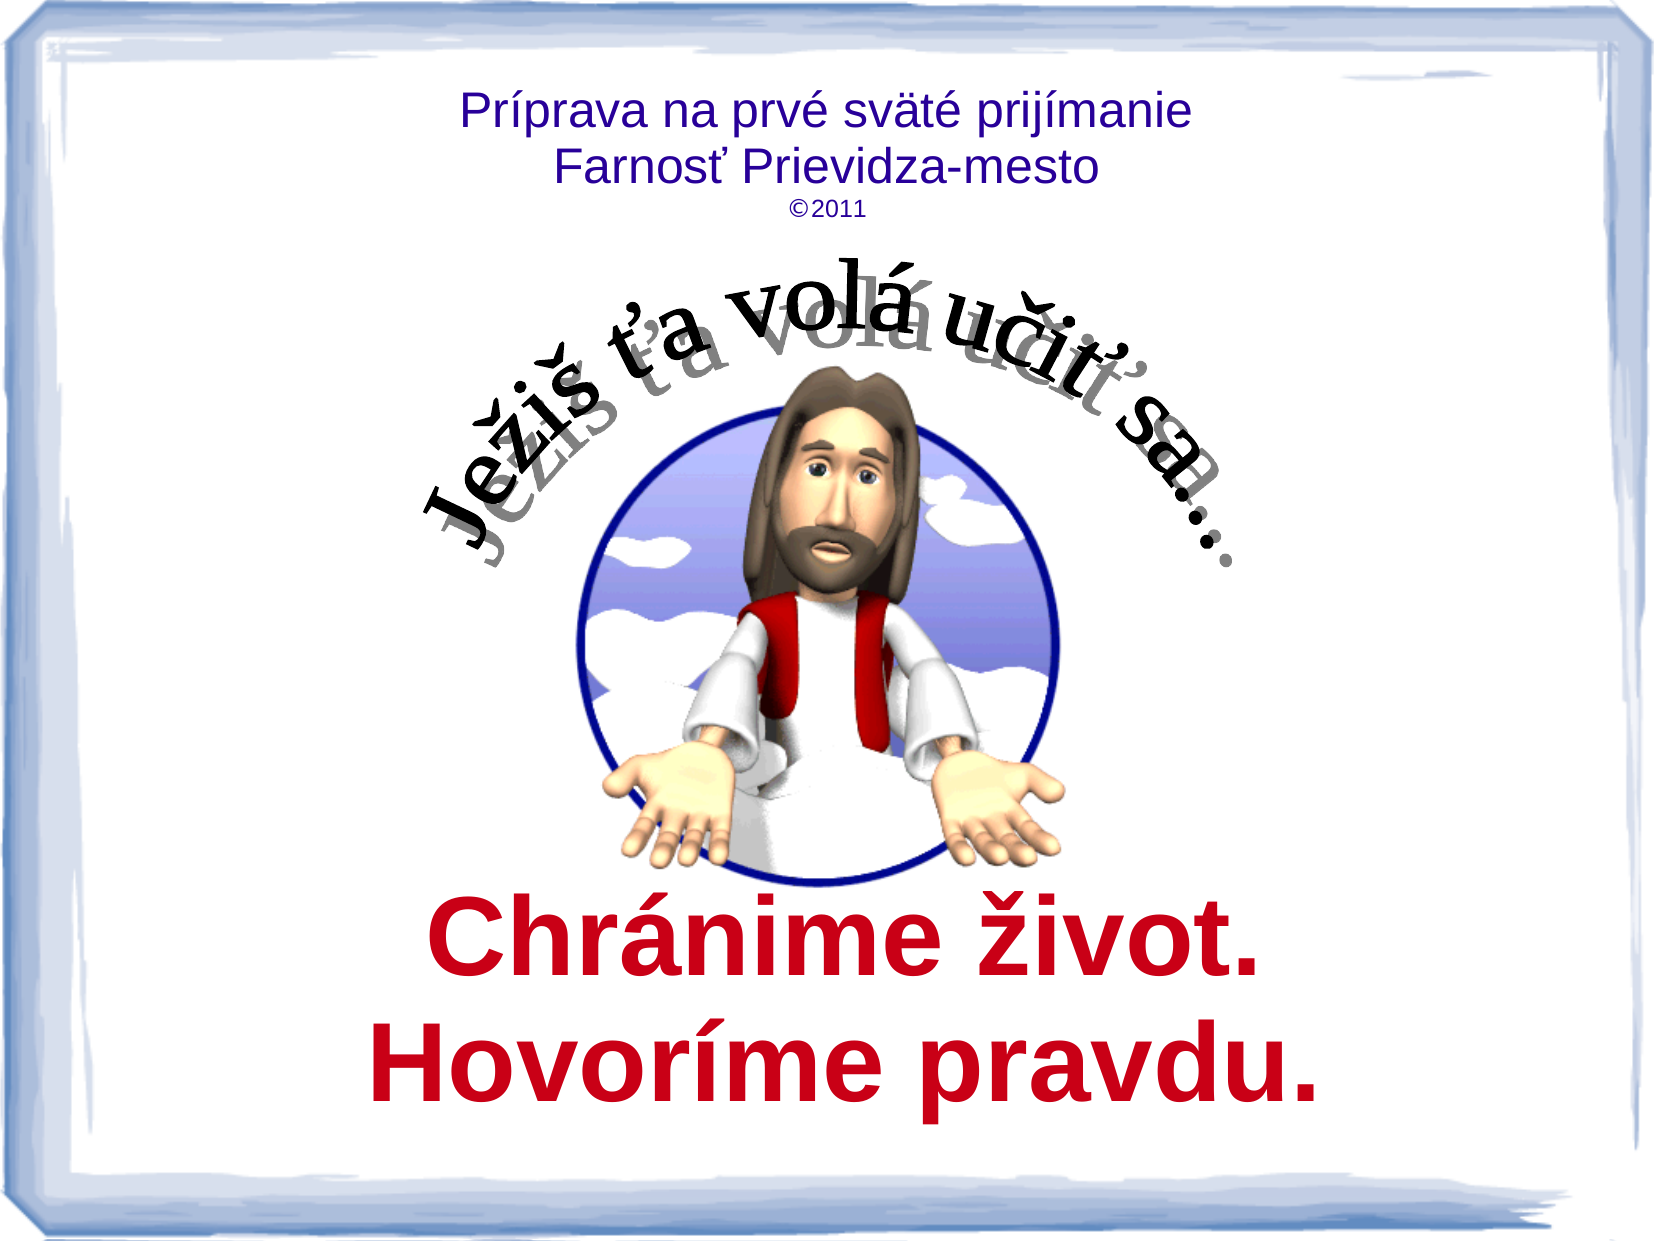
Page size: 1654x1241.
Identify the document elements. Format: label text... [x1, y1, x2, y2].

text_box Ježiš ťa volá učiť sa... [1148, 429, 1199, 488]
text_box Ježiš ťa volá učiť sa... [552, 364, 599, 418]
text_box Ježiš ťa volá učiť sa... [1021, 291, 1055, 314]
text_box Ježiš ťa volá učiť sa... [870, 283, 913, 333]
text_box Ježiš ťa volá učiť sa... [473, 398, 500, 426]
text_box Ježiš ťa volá učiť sa... [659, 309, 711, 360]
text_box Ježiš ťa volá učiť sa... [534, 342, 564, 368]
text_box Ježiš ťa volá učiť sa... [787, 282, 834, 330]
text_box Ježiš ťa volá učiť sa... [1116, 397, 1169, 444]
text_box Ježiš ťa volá učiť sa... [996, 316, 1045, 367]
subtitle Chránime život. Hovoríme pravdu. [118, 324, 1571, 1144]
text_box Ježiš ťa volá učiť sa... [608, 325, 653, 378]
text_box Ježiš ťa volá učiť sa... [522, 394, 572, 440]
text_box Ježiš ťa volá učiť sa... [489, 413, 550, 474]
picture [0, 0, 1654, 1241]
text_box Ježiš ťa volá učiť sa... [838, 258, 865, 328]
text_box Ježiš ťa volá učiť sa... [1063, 342, 1103, 397]
text_box Ježiš ťa volá učiť sa... [1030, 329, 1067, 382]
title Príprava na prvé sväté prijímanie Farnosť Prievidza-mesto ©2011 [82, 49, 1571, 257]
text_box Ježiš ťa volá učiť sa... [946, 293, 994, 352]
text_box Ježiš ťa volá učiť sa... [725, 285, 780, 337]
text_box Ježiš ťa volá učiť sa... [423, 486, 486, 549]
text_box Ježiš ťa volá učiť sa... [465, 457, 516, 504]
